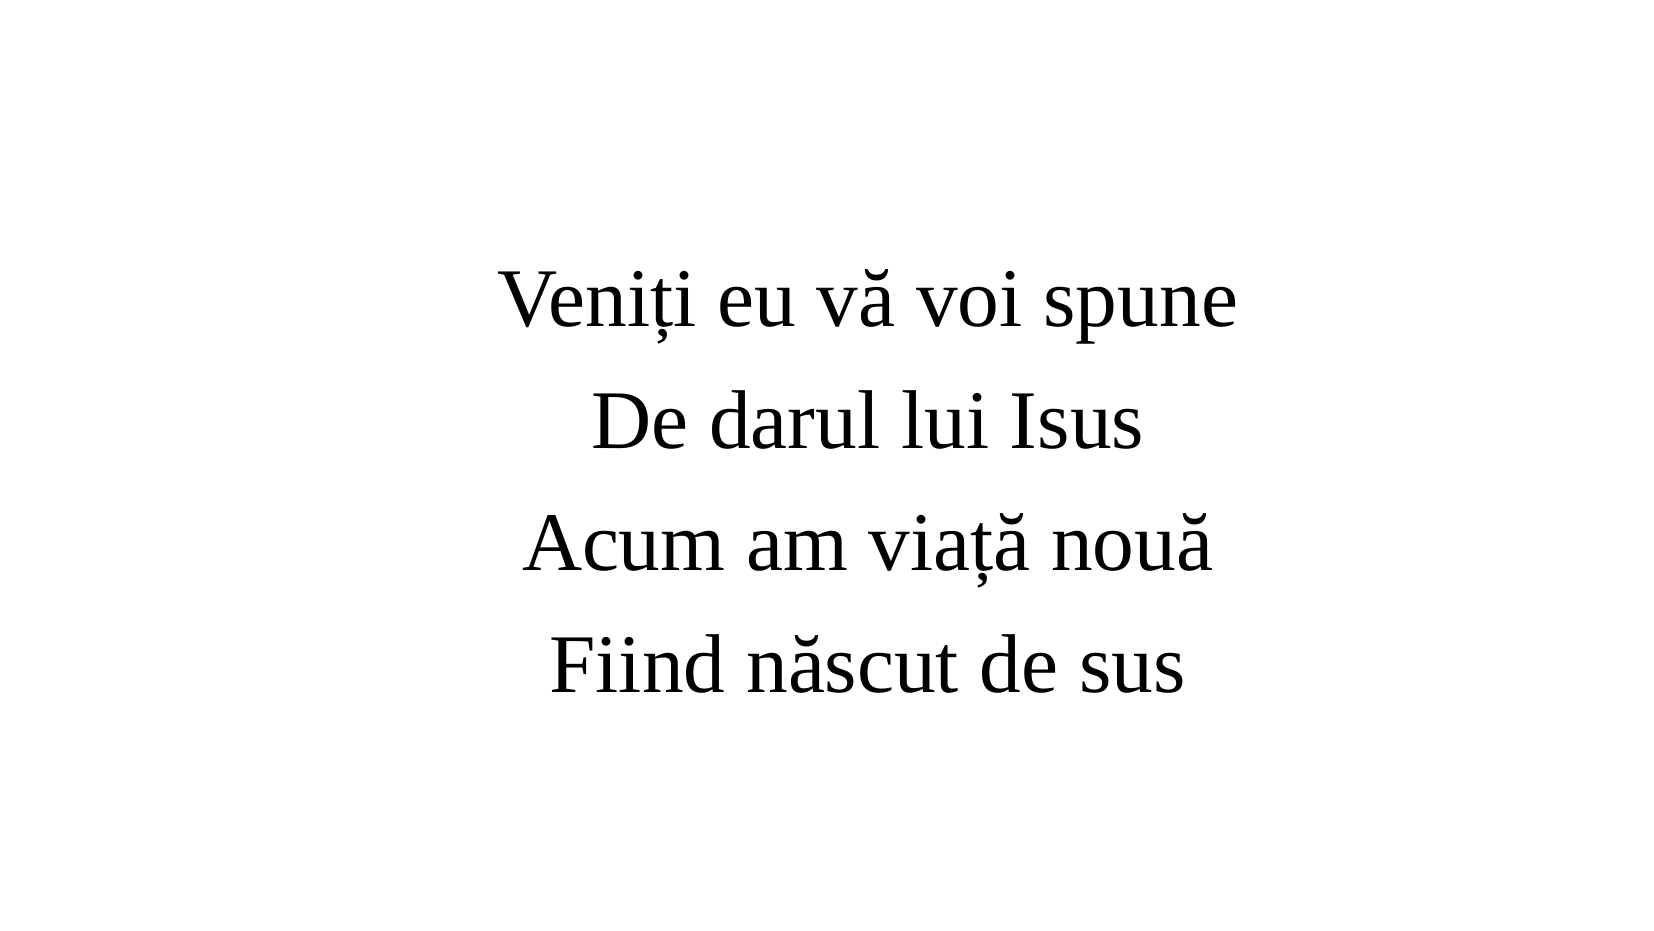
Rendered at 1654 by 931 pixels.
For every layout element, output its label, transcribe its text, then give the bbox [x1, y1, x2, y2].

subtitle Veniți eu vă voi spune De darul lui Isus Acum am viață nouă Fiind născut de sus [153, 242, 1583, 710]
